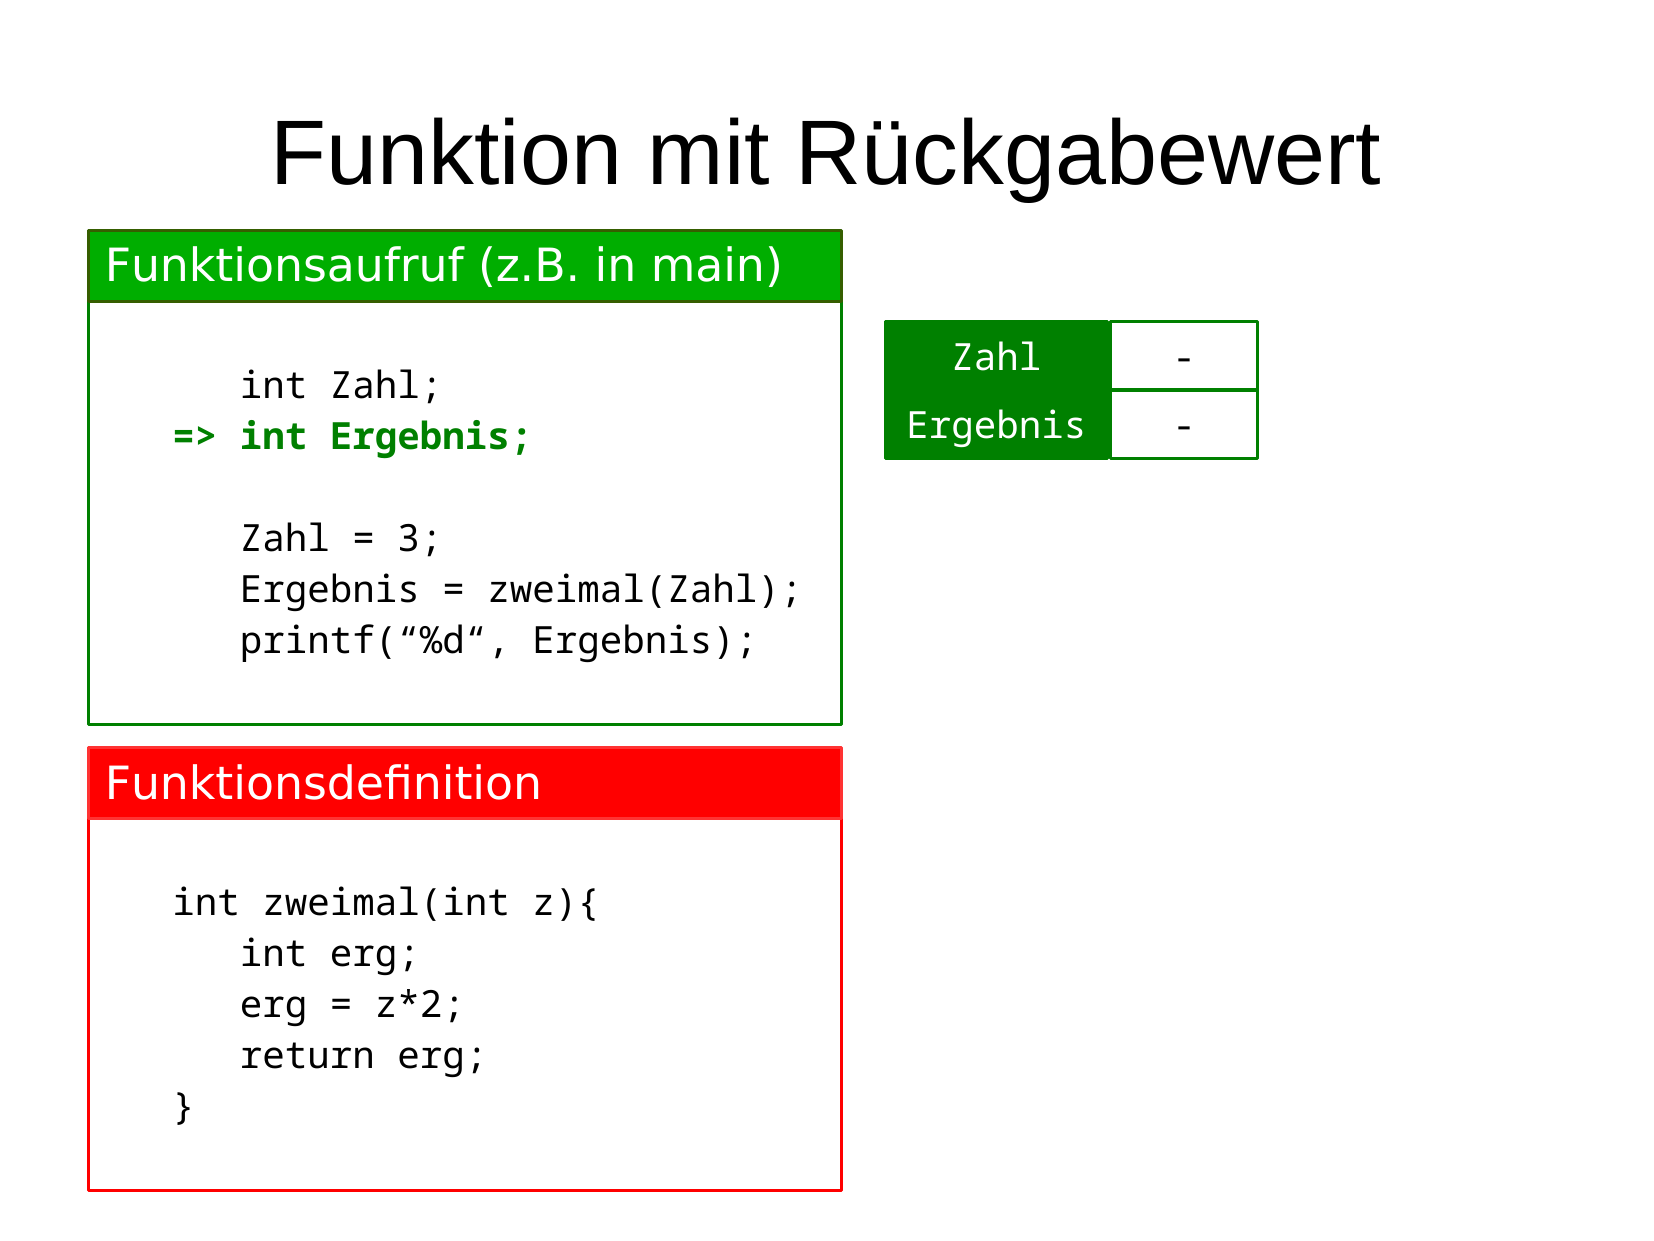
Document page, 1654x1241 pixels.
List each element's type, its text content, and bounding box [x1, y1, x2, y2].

text_box Zahl [885, 321, 1108, 384]
text_box - [1110, 321, 1258, 384]
text_box int zweimal(int z){ int erg; erg = z*2; return erg; } [88, 820, 842, 1139]
text_box Ergebnis [885, 389, 1108, 452]
text_box Funktionsdefinition [88, 747, 842, 819]
text_box - [1110, 389, 1258, 452]
text_box int Zahl; => int Ergebnis; Zahl = 3; Ergebnis = zweimal(Zahl); printf(“%d“, Ergebnis); [88, 303, 842, 665]
text_box Funktionsaufruf (z.B. in main) [88, 257, 842, 302]
title Funktion mit Rückgabewert [82, 49, 1571, 257]
